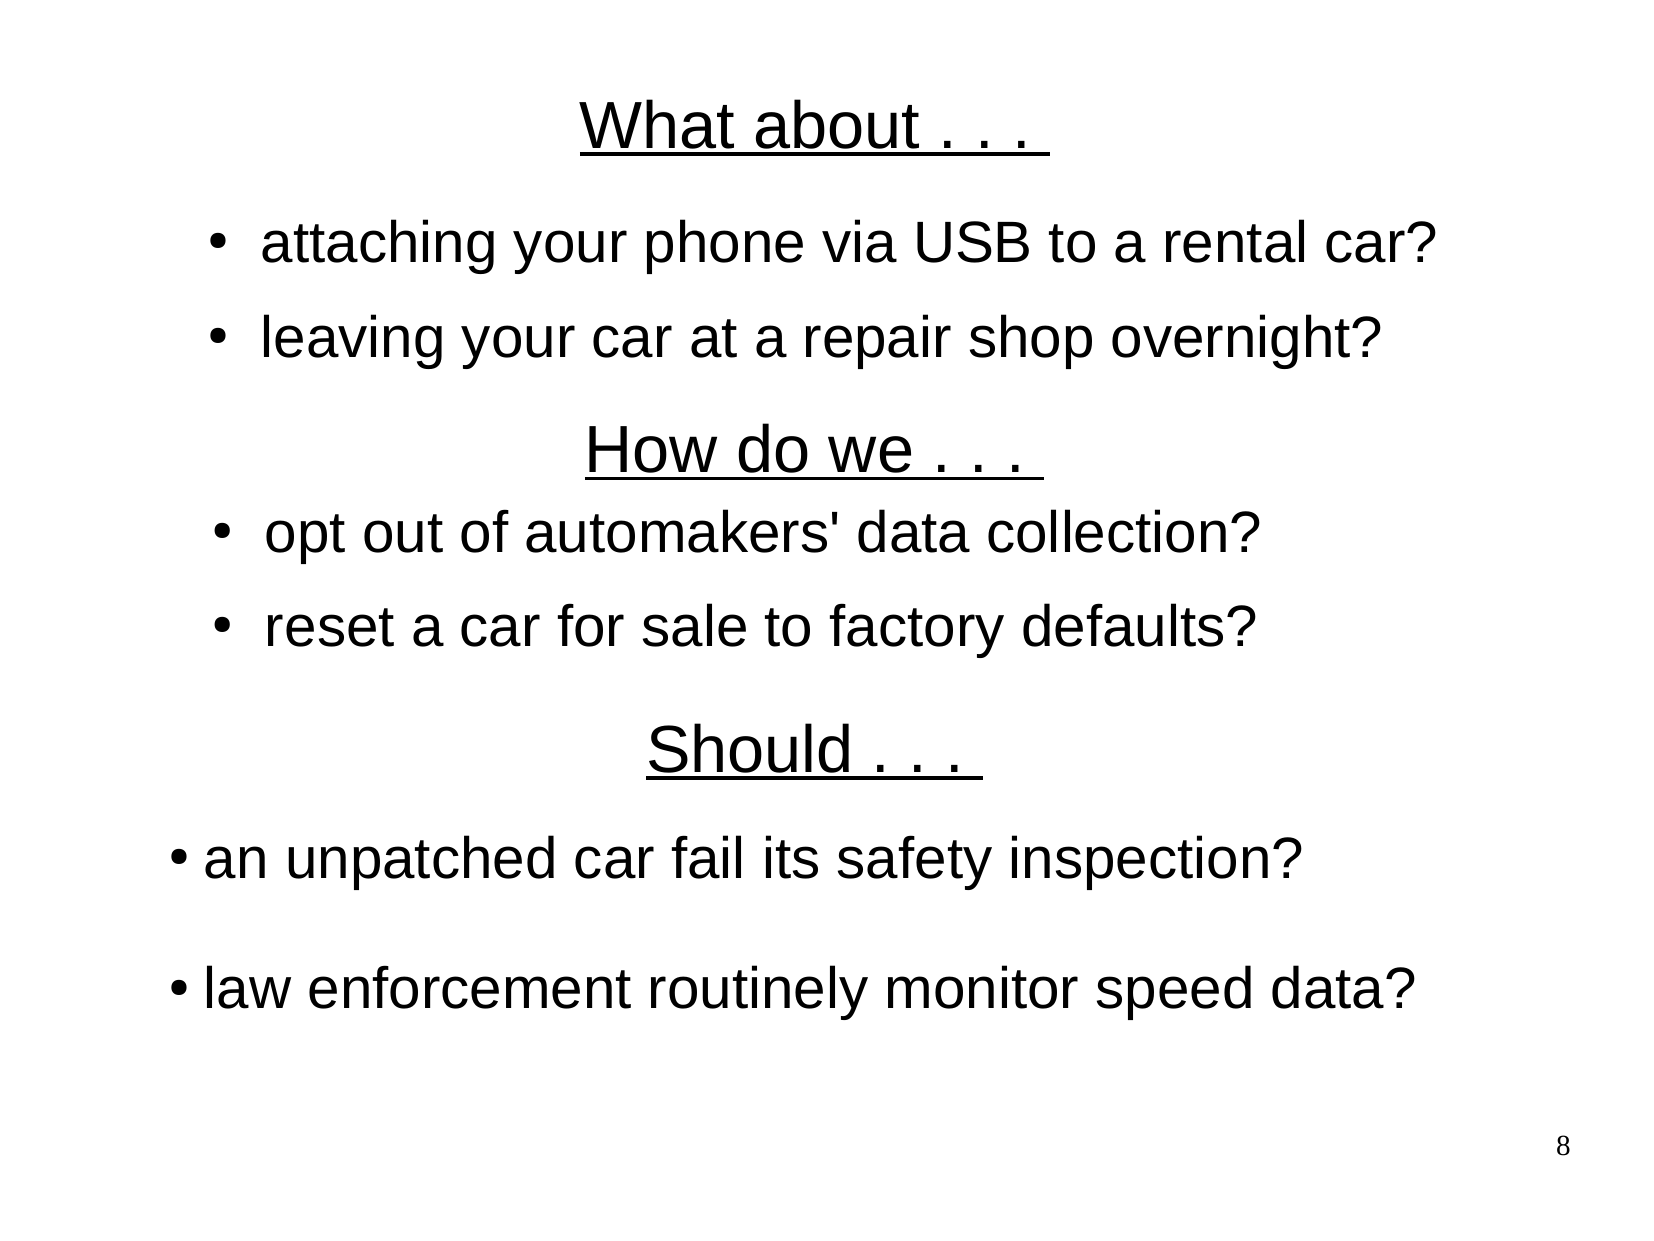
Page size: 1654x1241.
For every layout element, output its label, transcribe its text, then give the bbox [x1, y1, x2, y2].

text_box How do we . . . [570, 405, 1060, 495]
title What about . . . [567, 45, 1063, 206]
text_box an unpatched car fail its safety inspection? law enforcement routinely monitor speed data? [153, 818, 1477, 1081]
list opt out of automakers' data collection? reset a car for sale to factory defaults? [194, 499, 1437, 660]
text_box Should . . . [631, 704, 999, 795]
list attaching your phone via USB to a rental car? leaving your car at a repair shop overnight? [190, 210, 1440, 391]
